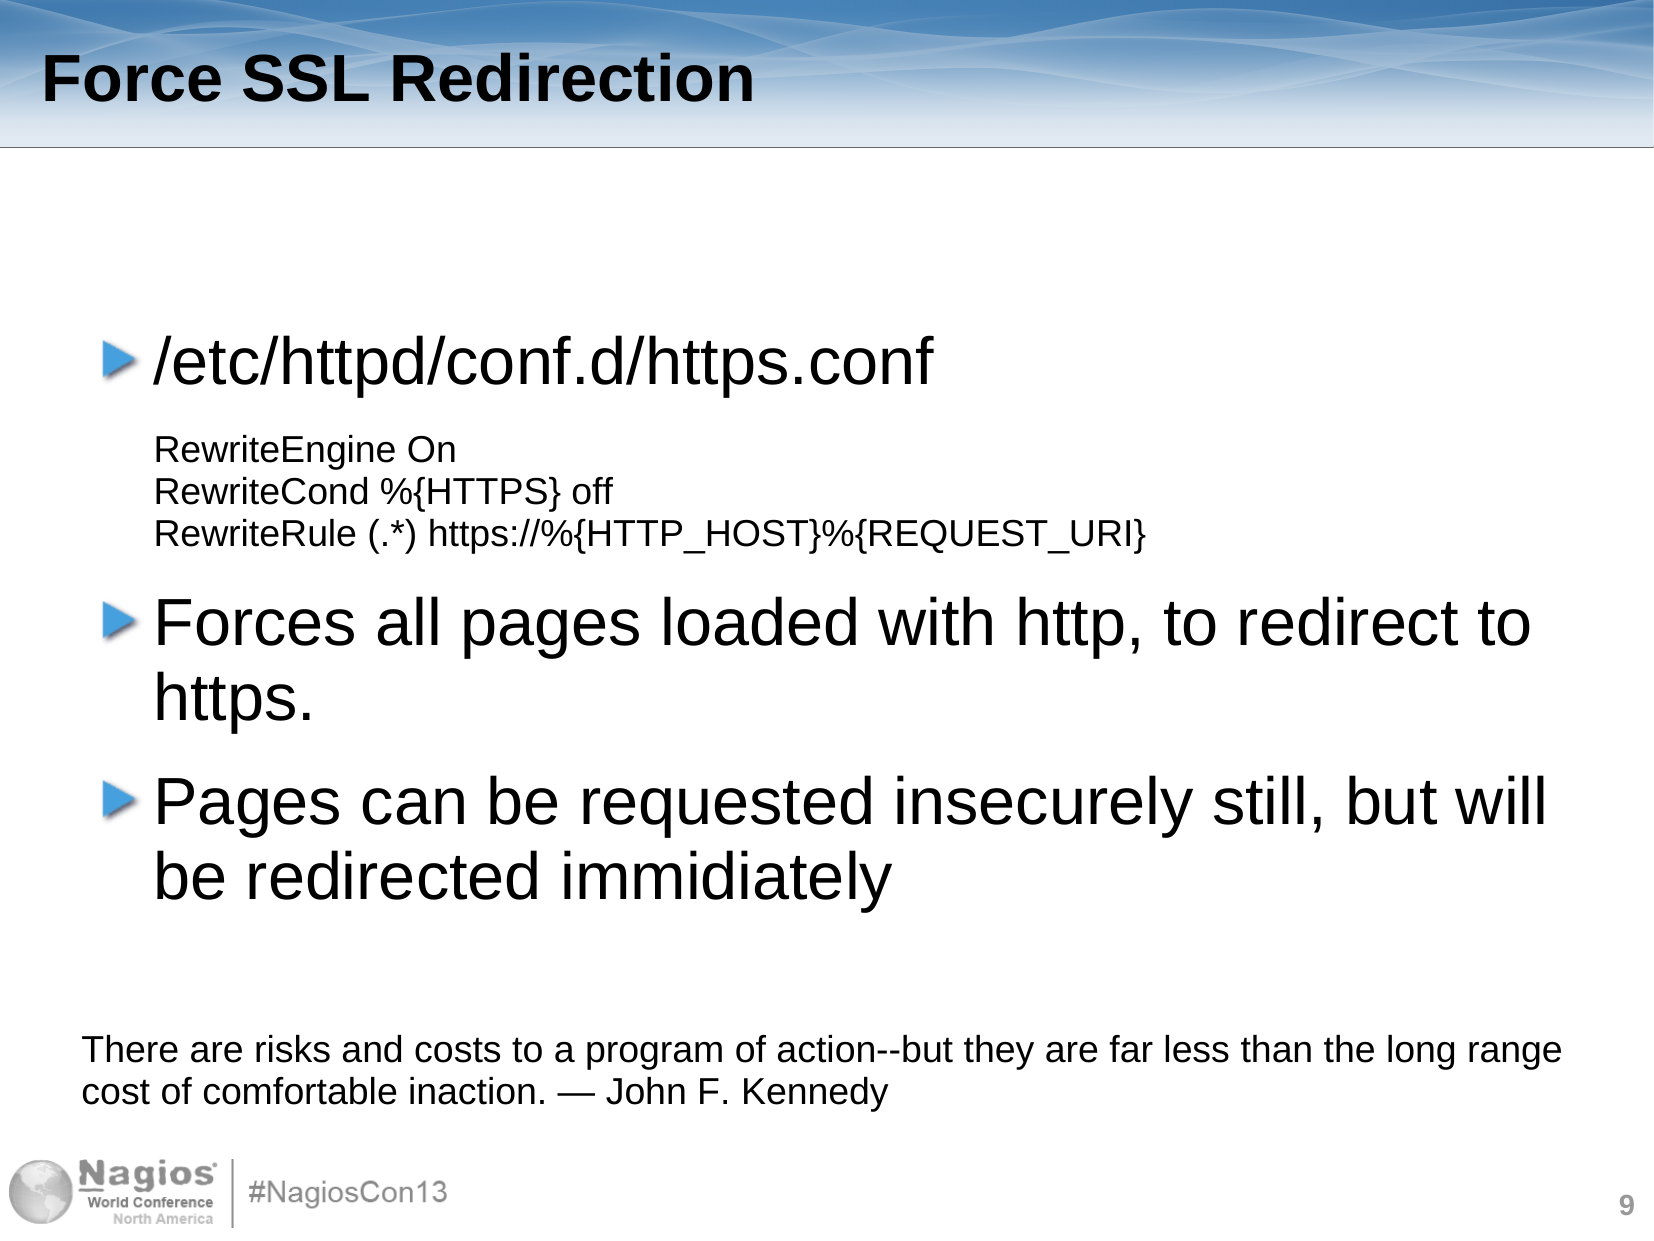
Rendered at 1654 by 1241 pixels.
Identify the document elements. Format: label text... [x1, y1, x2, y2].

picture [9, 1159, 453, 1228]
list /etc/httpd/conf.d/https.conf RewriteEngine On RewriteCond %{HTTPS} off RewriteRule (.*) https://%{HTTP_HOST}%{REQUEST_URI} Forces all pages loaded with http, to redirect to https. Pages can be requested insecurely still, but will be redirected immidiately [82, 324, 1571, 916]
text_box There are risks and costs to a program of action--but they are far less than the long range cost of comfortable inaction. — John F. Kennedy [66, 1021, 1587, 1121]
title Force SSL Redirection [41, 29, 1248, 127]
picture [0, 0, 1654, 147]
